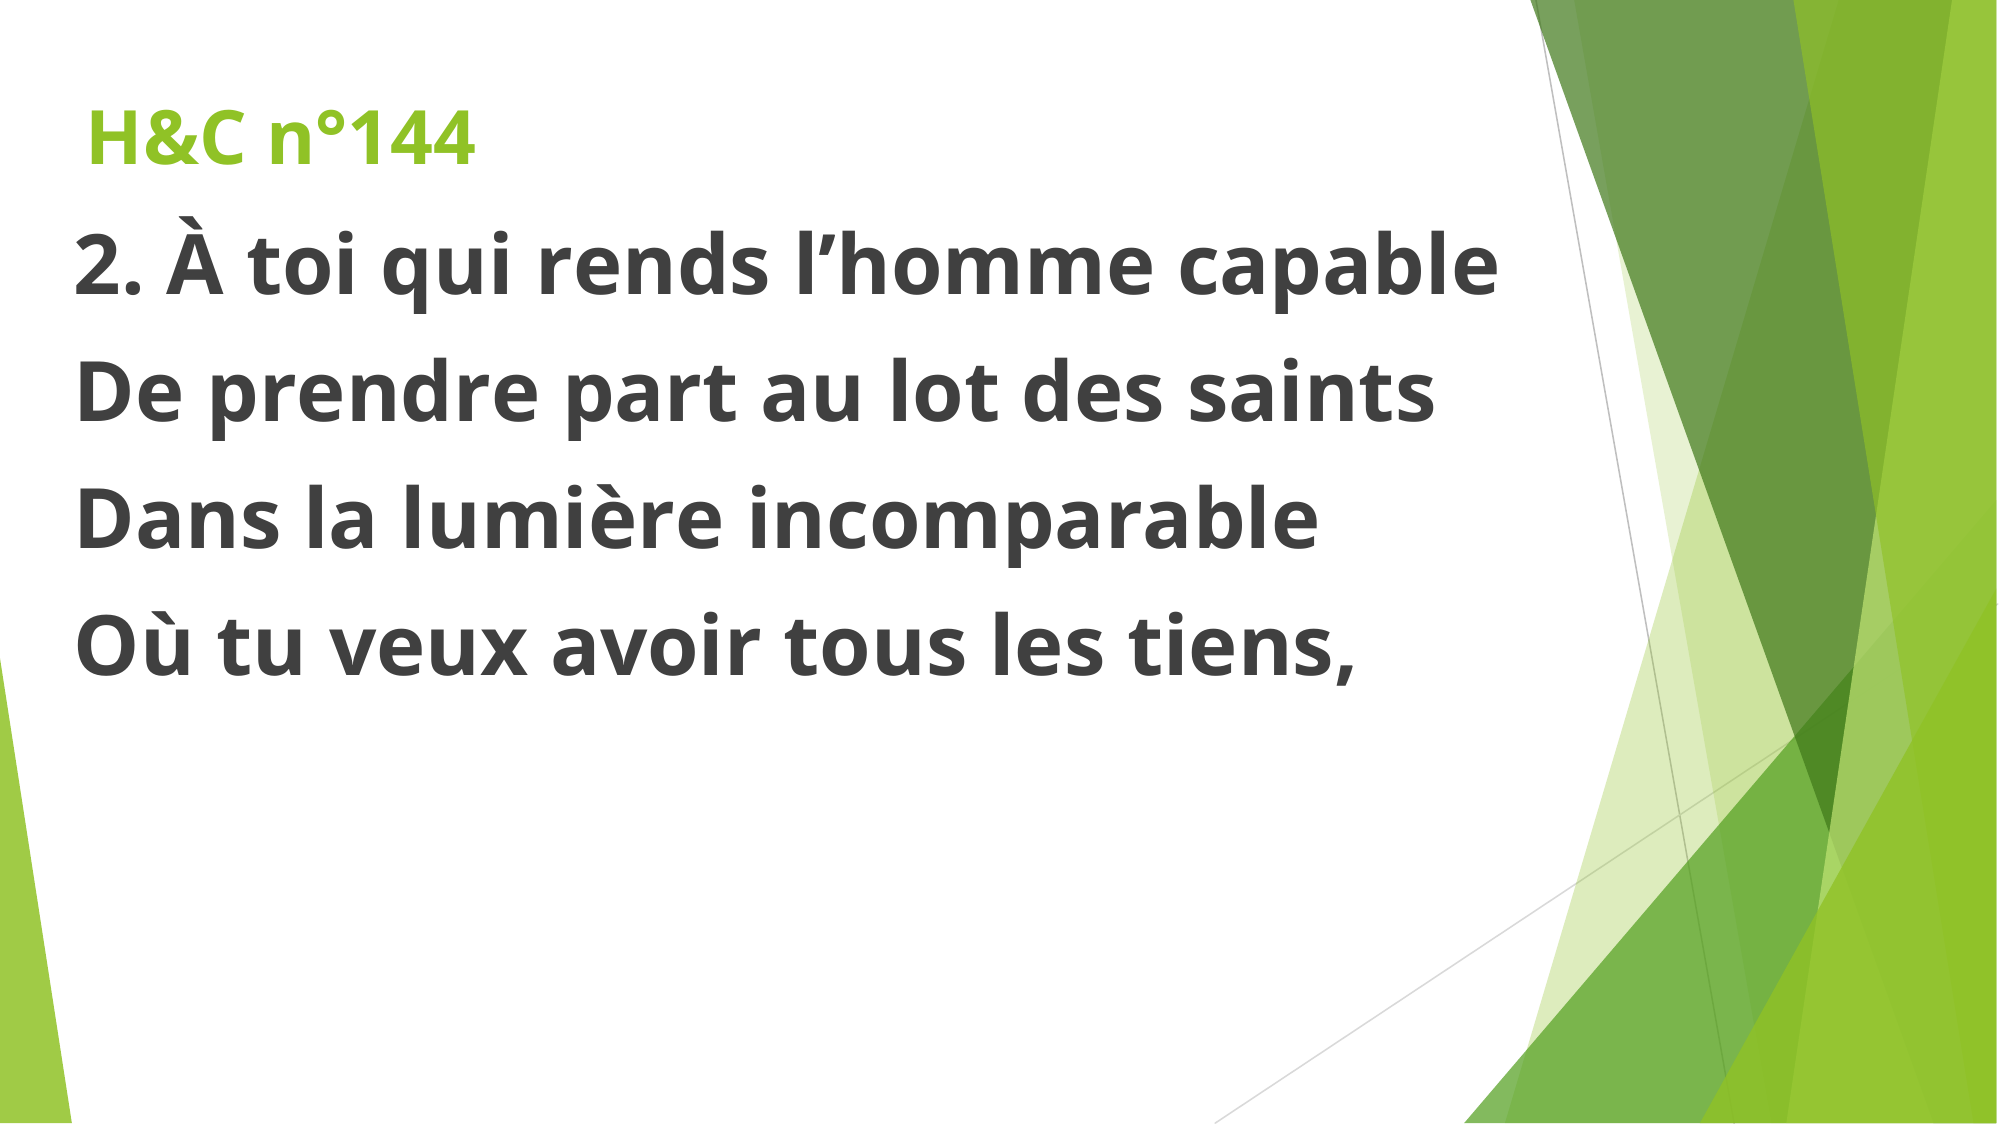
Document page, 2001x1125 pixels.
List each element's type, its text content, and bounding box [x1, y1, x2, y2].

text_box H&C n°144 [70, 82, 863, 188]
text_box 2. À toi qui rends l’homme capable De prendre part au lot des saints Dans la lumière incomparable Où tu veux avoir tous les tiens, [59, 188, 2001, 1075]
